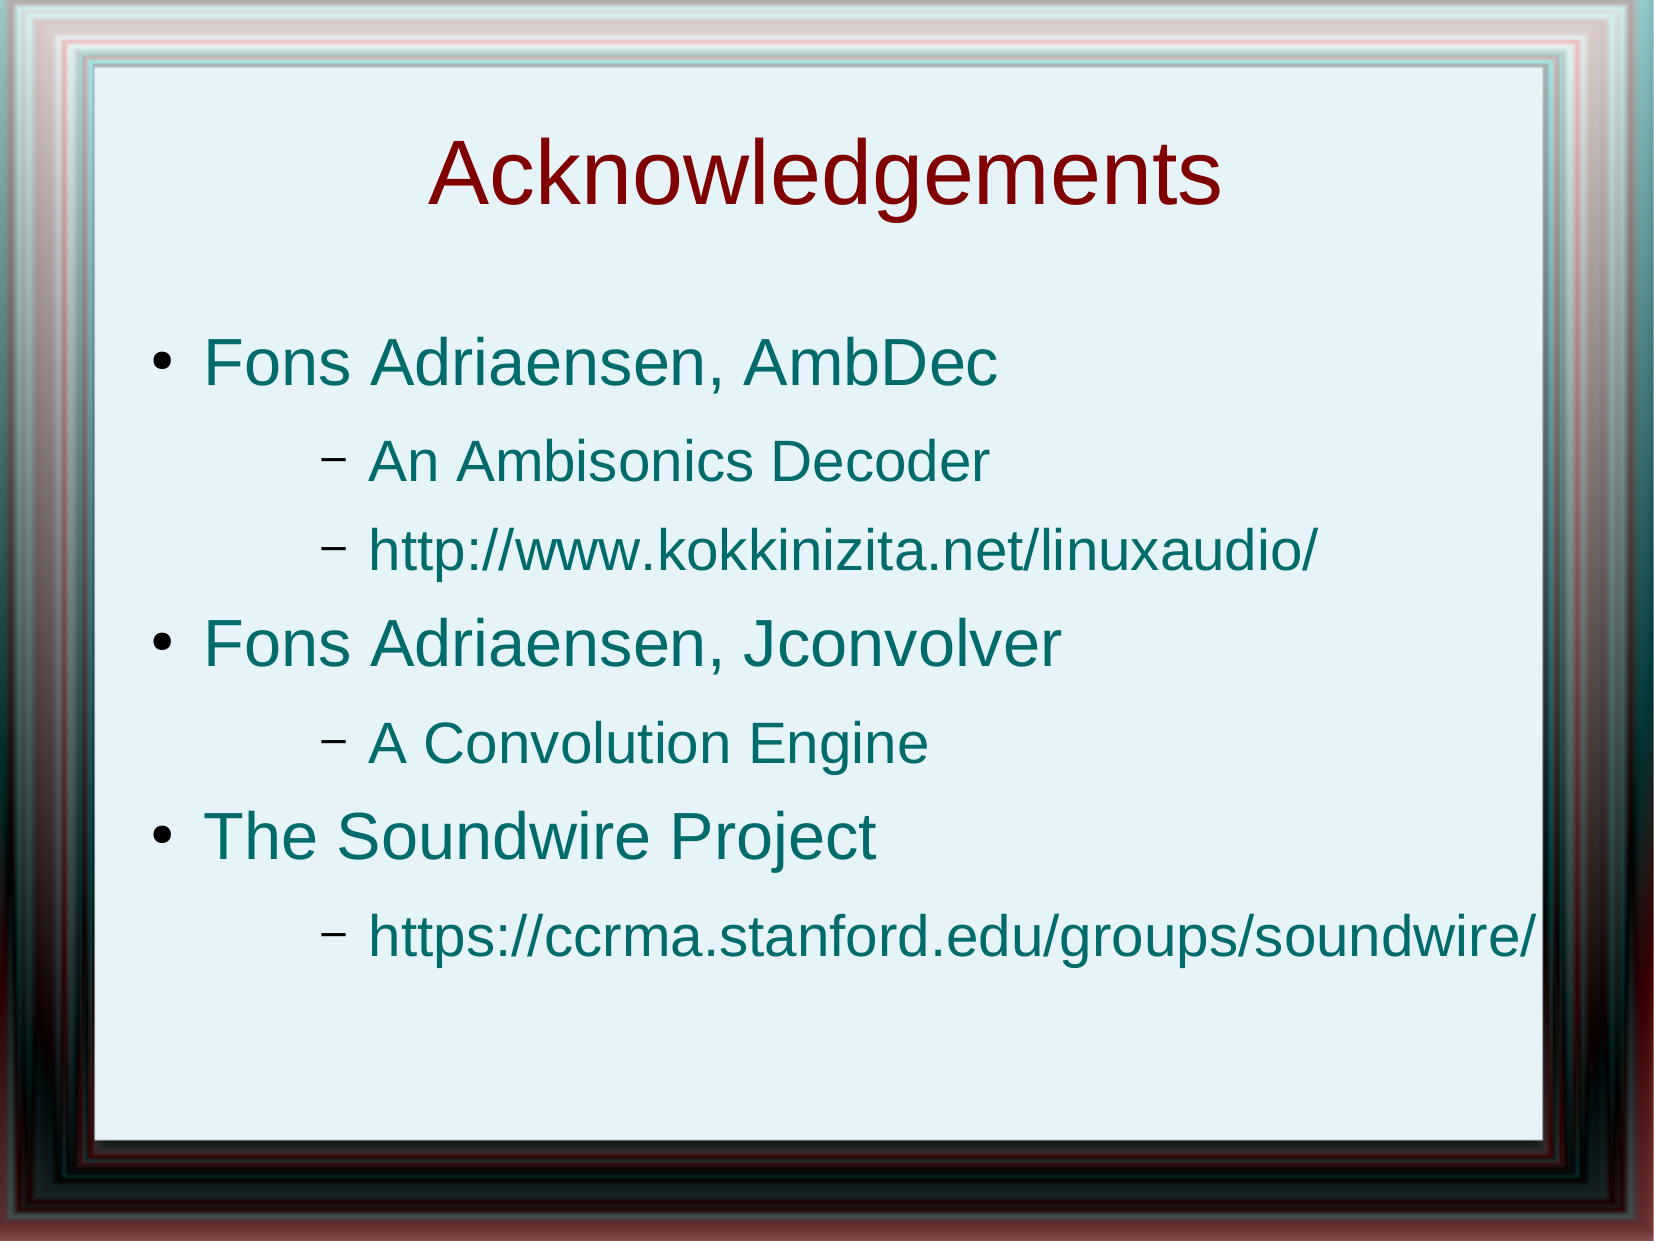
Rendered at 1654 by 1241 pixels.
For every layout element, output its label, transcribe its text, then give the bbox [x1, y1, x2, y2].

picture [0, 0, 1654, 1241]
list Fons Adriaensen, AmbDec An Ambisonics Decoder http://www.kokkinizita.net/linuxaudio/ Fons Adriaensen, Jconvolver A Convolution Engine The Soundwire Project https://ccrma.stanford.edu/groups/soundwire/ [132, 324, 1576, 1155]
title Acknowledgements [118, 95, 1536, 250]
